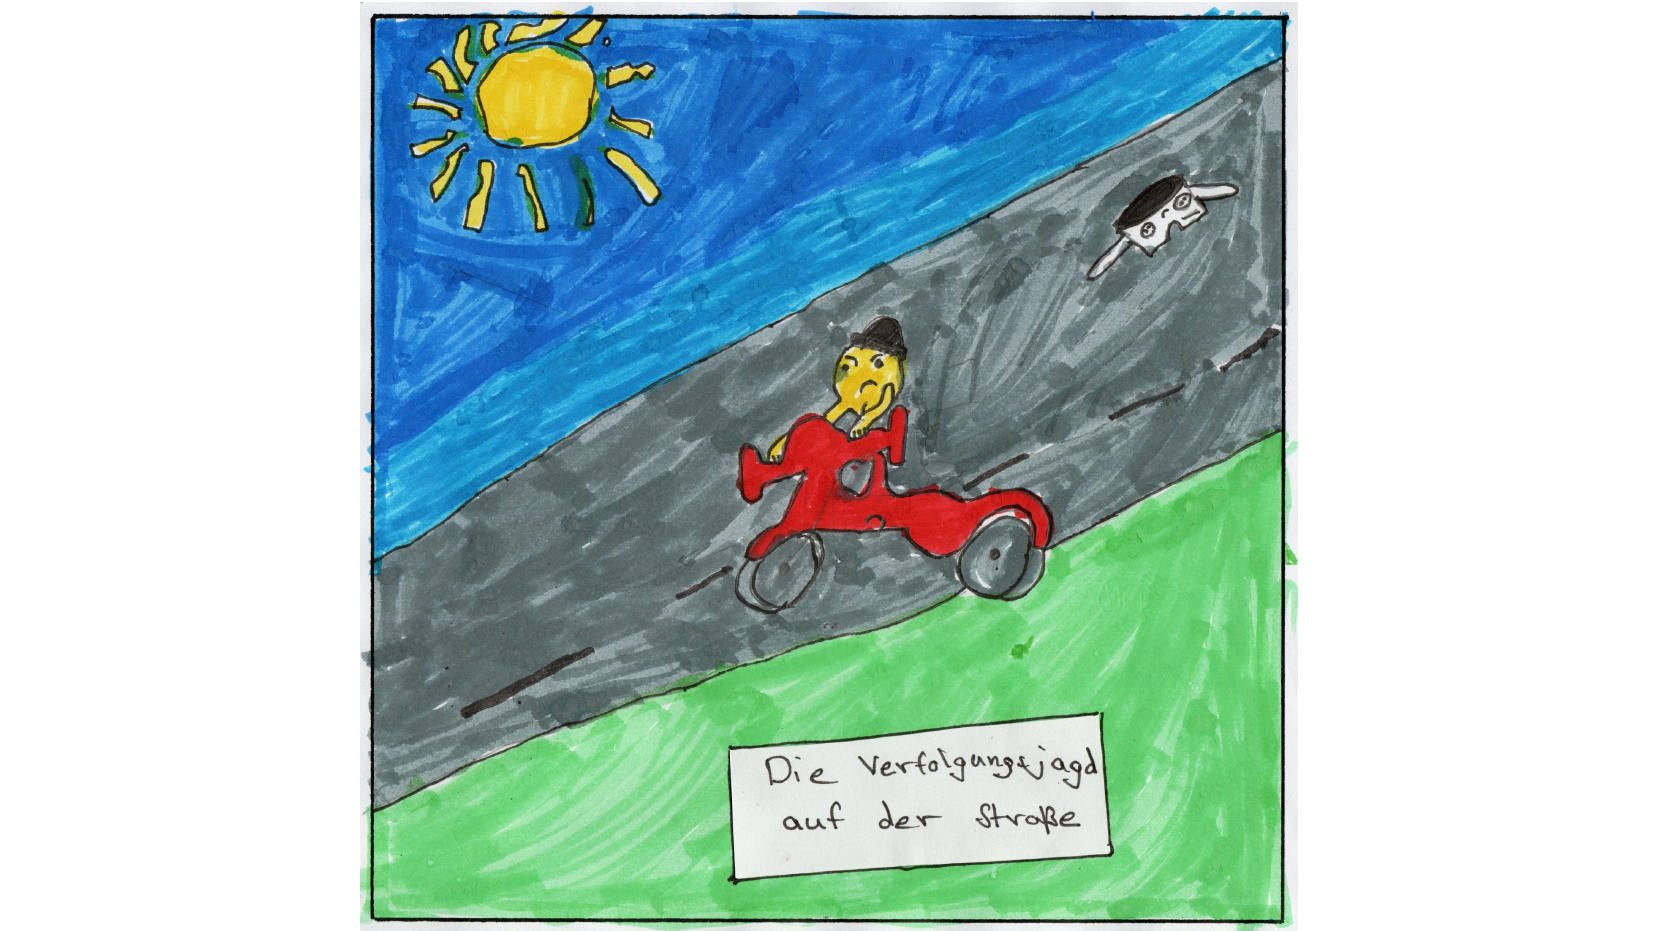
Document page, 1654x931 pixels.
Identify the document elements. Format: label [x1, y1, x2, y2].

picture [360, 2, 1298, 931]
